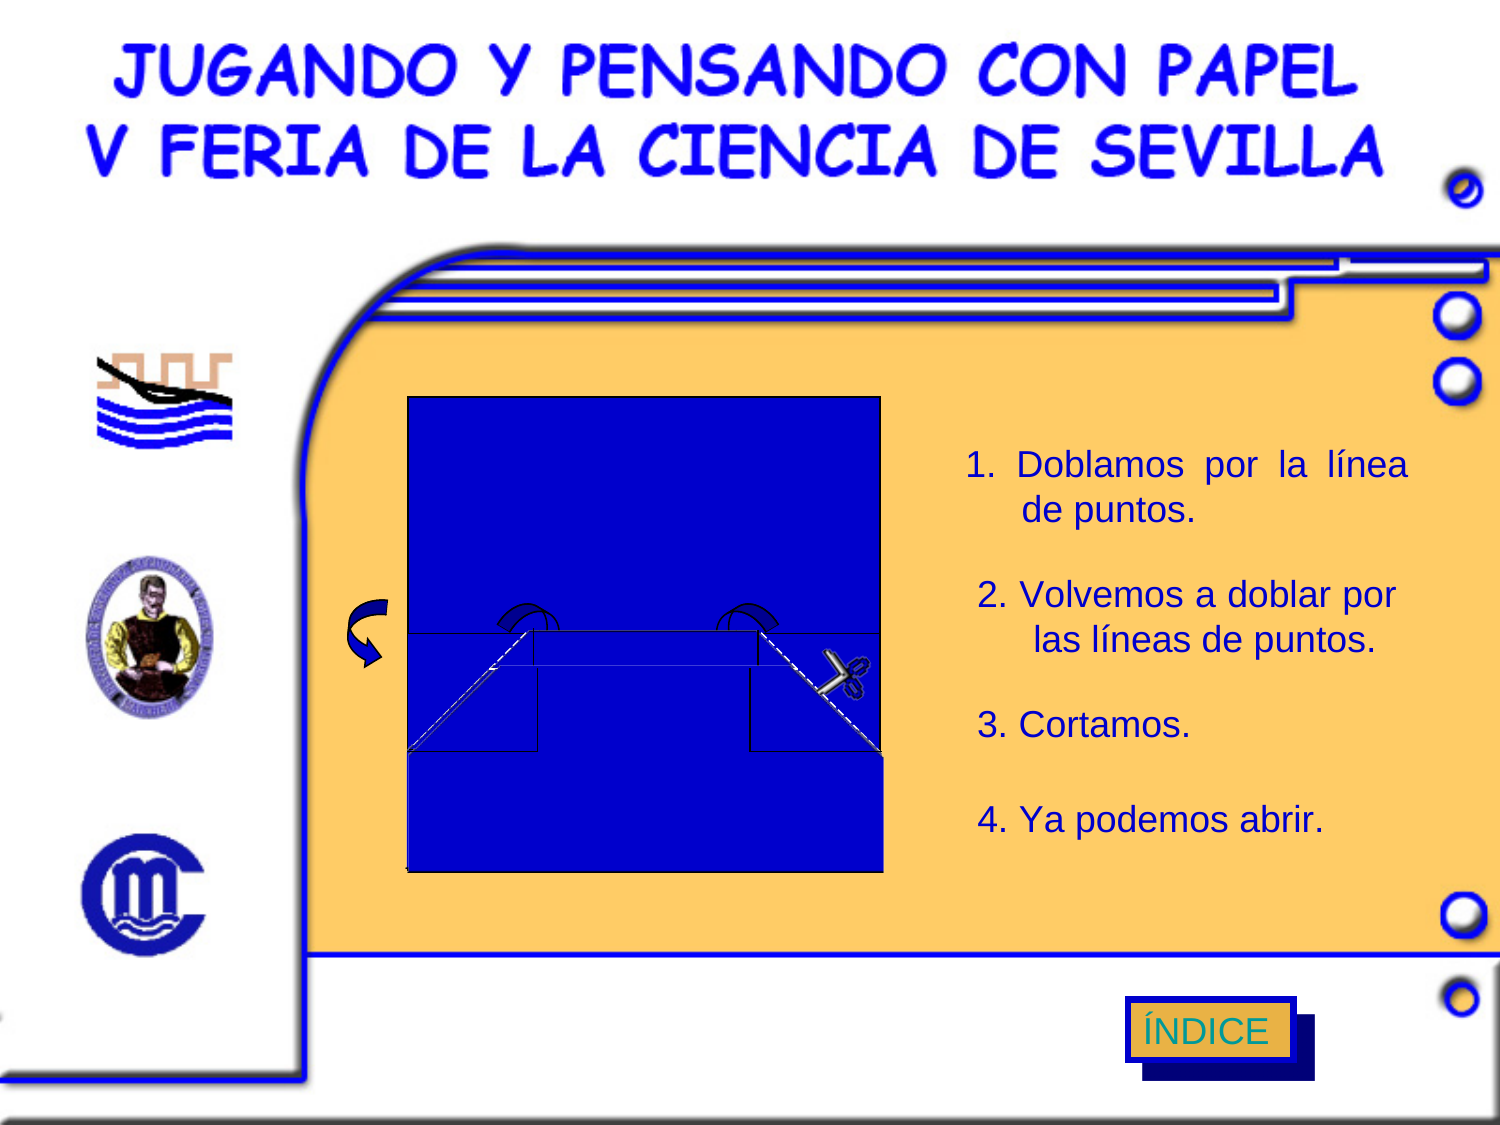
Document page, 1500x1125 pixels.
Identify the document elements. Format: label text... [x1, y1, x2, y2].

text_box 3. Cortamos. [1003, 692, 1258, 753]
text_box [348, 600, 388, 629]
text_box 2. Volvemos a doblar por las líneas de puntos. [962, 562, 1412, 668]
text_box 4. Ya podemos abrir. [1003, 786, 1365, 848]
text_box 1. Doblamos por la línea de puntos. [950, 432, 1424, 538]
text_box [407, 397, 881, 629]
text_box ÍNDICE [1128, 999, 1294, 1060]
picture [0, 0, 1500, 1125]
